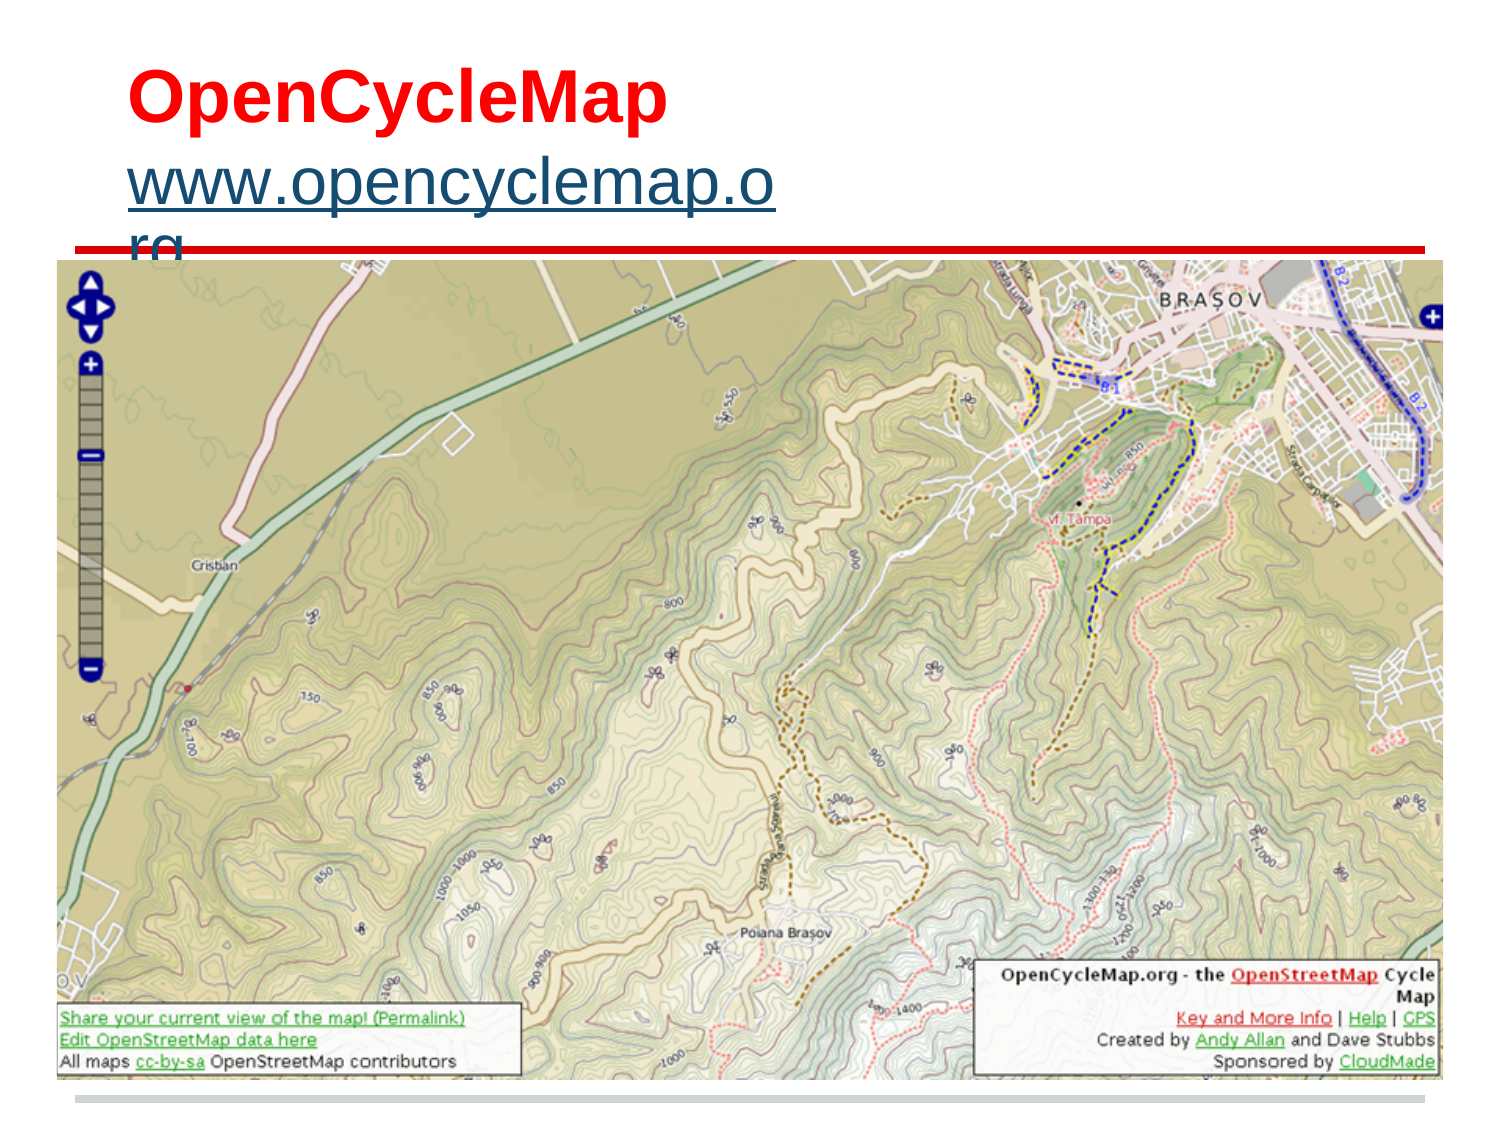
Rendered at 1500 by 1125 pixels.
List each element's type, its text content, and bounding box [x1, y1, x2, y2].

title OpenCycleMap www.opencyclemap.org [75, 45, 1426, 233]
text_box [57, 261, 1443, 1079]
